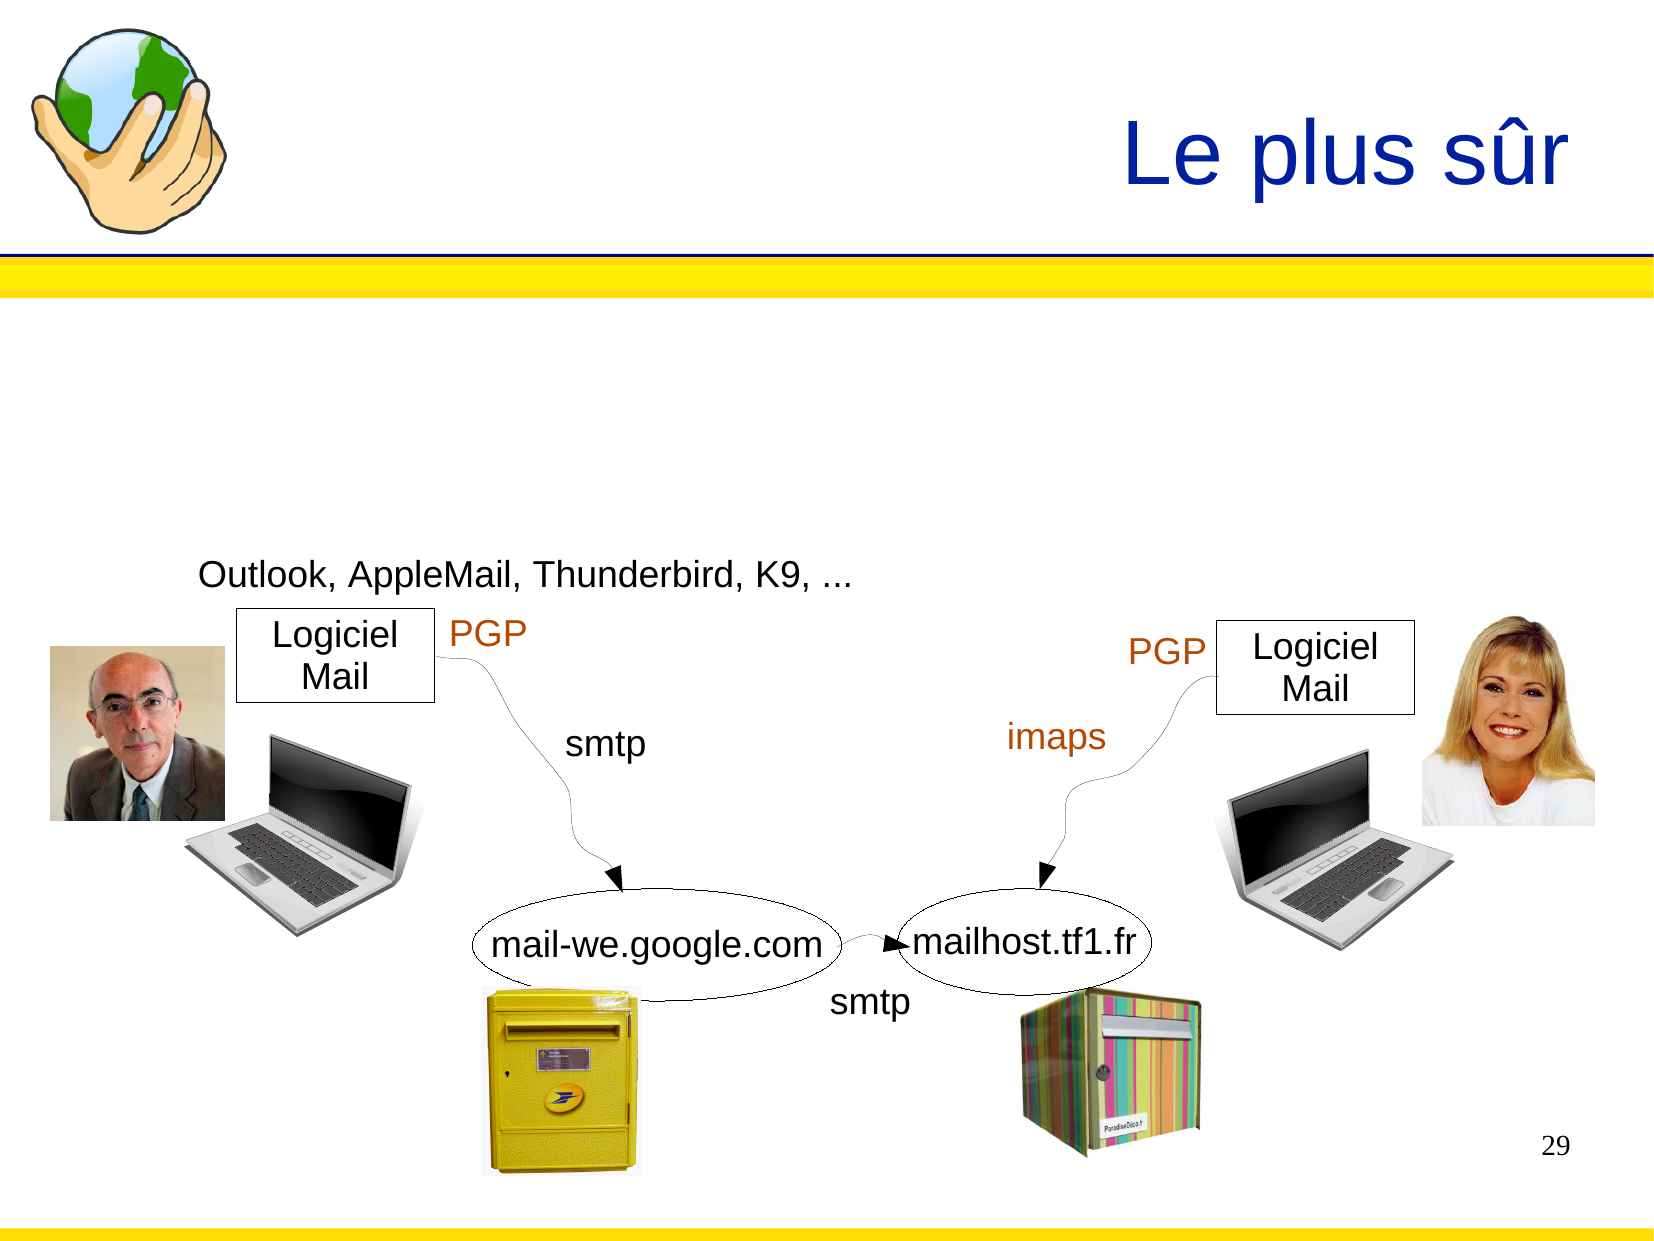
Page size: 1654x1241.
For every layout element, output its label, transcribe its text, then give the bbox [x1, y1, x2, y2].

text_box Logiciel Mail [1216, 620, 1415, 715]
text_box imaps [992, 707, 1122, 765]
text_box smtp [550, 714, 662, 772]
text_box mailhost.tf1.fr [897, 888, 1152, 996]
text_box PGP [1113, 623, 1223, 680]
picture [481, 986, 641, 1176]
text_box smtp [814, 973, 926, 1031]
text_box mail-we.google.com [472, 888, 842, 1002]
text_box Logiciel Mail [236, 608, 435, 703]
picture [969, 982, 1261, 1161]
text_box Outlook, AppleMail, Thunderbird, K9, ... [183, 546, 866, 604]
text_box PGP [434, 605, 543, 663]
picture [11, 14, 246, 248]
picture [50, 646, 432, 942]
title Le plus sûr [372, 49, 1571, 257]
picture [1207, 611, 1595, 957]
